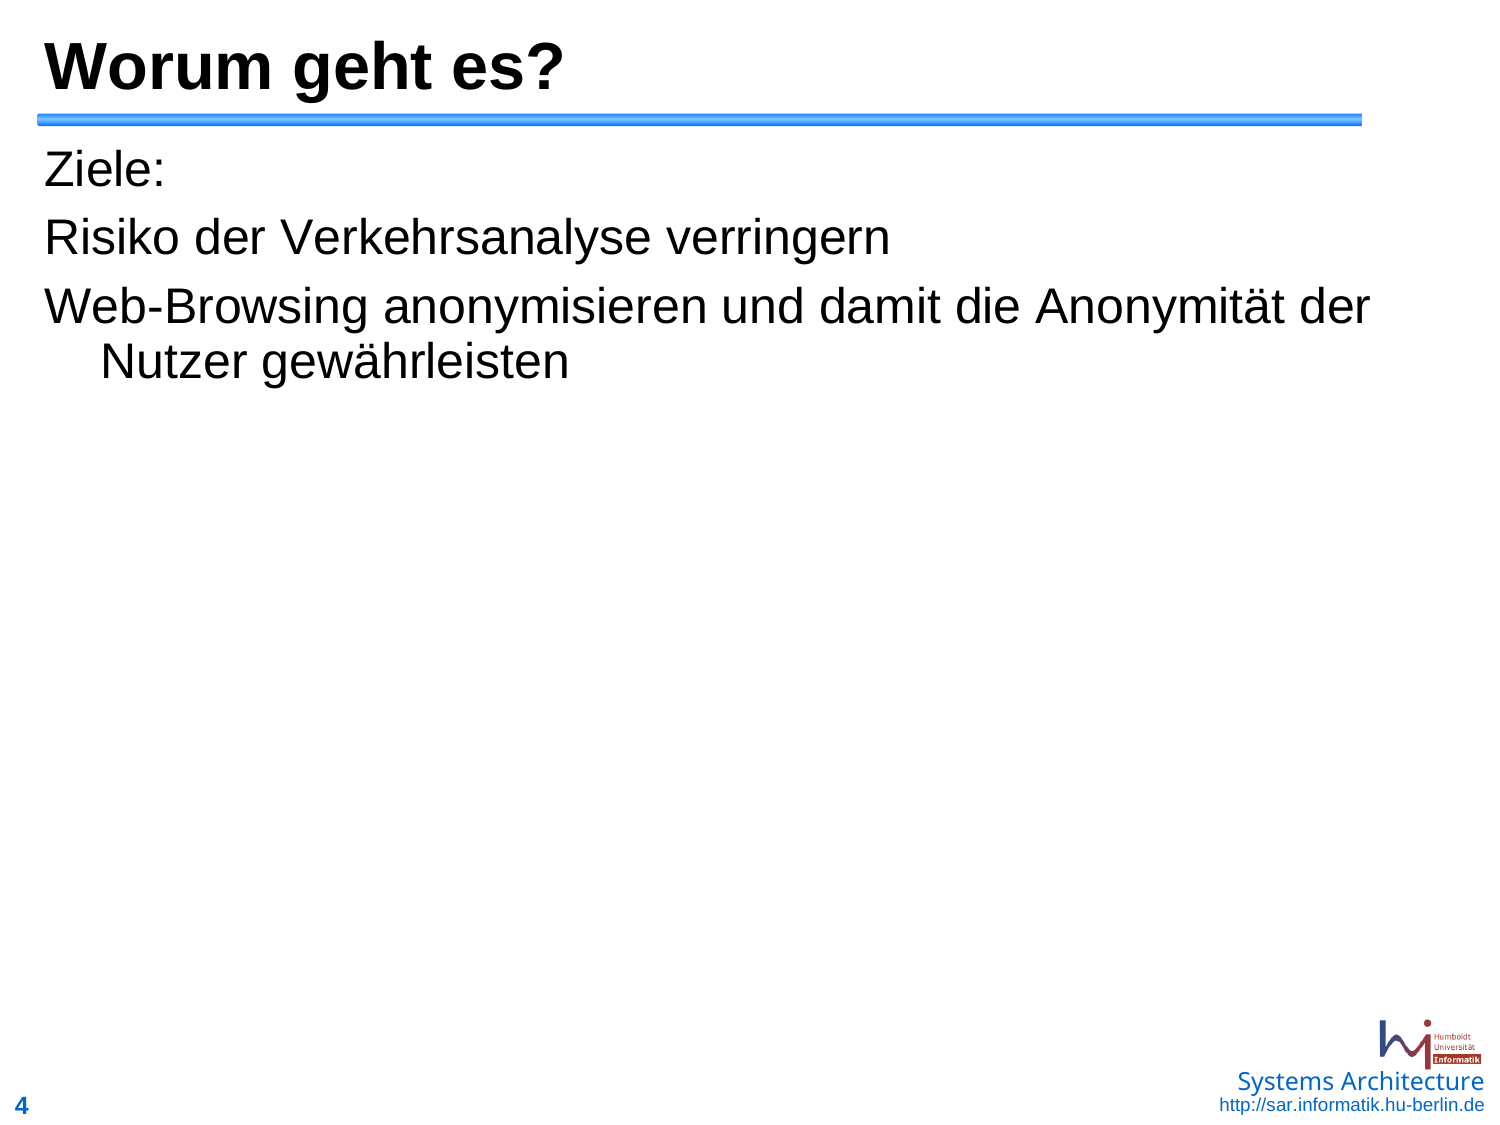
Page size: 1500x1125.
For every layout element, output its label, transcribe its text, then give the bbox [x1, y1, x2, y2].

picture [1376, 1016, 1483, 1071]
title Worum geht es? [29, 19, 1500, 114]
list Ziele: Risiko der Verkehrsanalyse verringern Web-Browsing anonymisieren und damit die Anonymität der Nutzer gewährleisten [29, 133, 1418, 1034]
